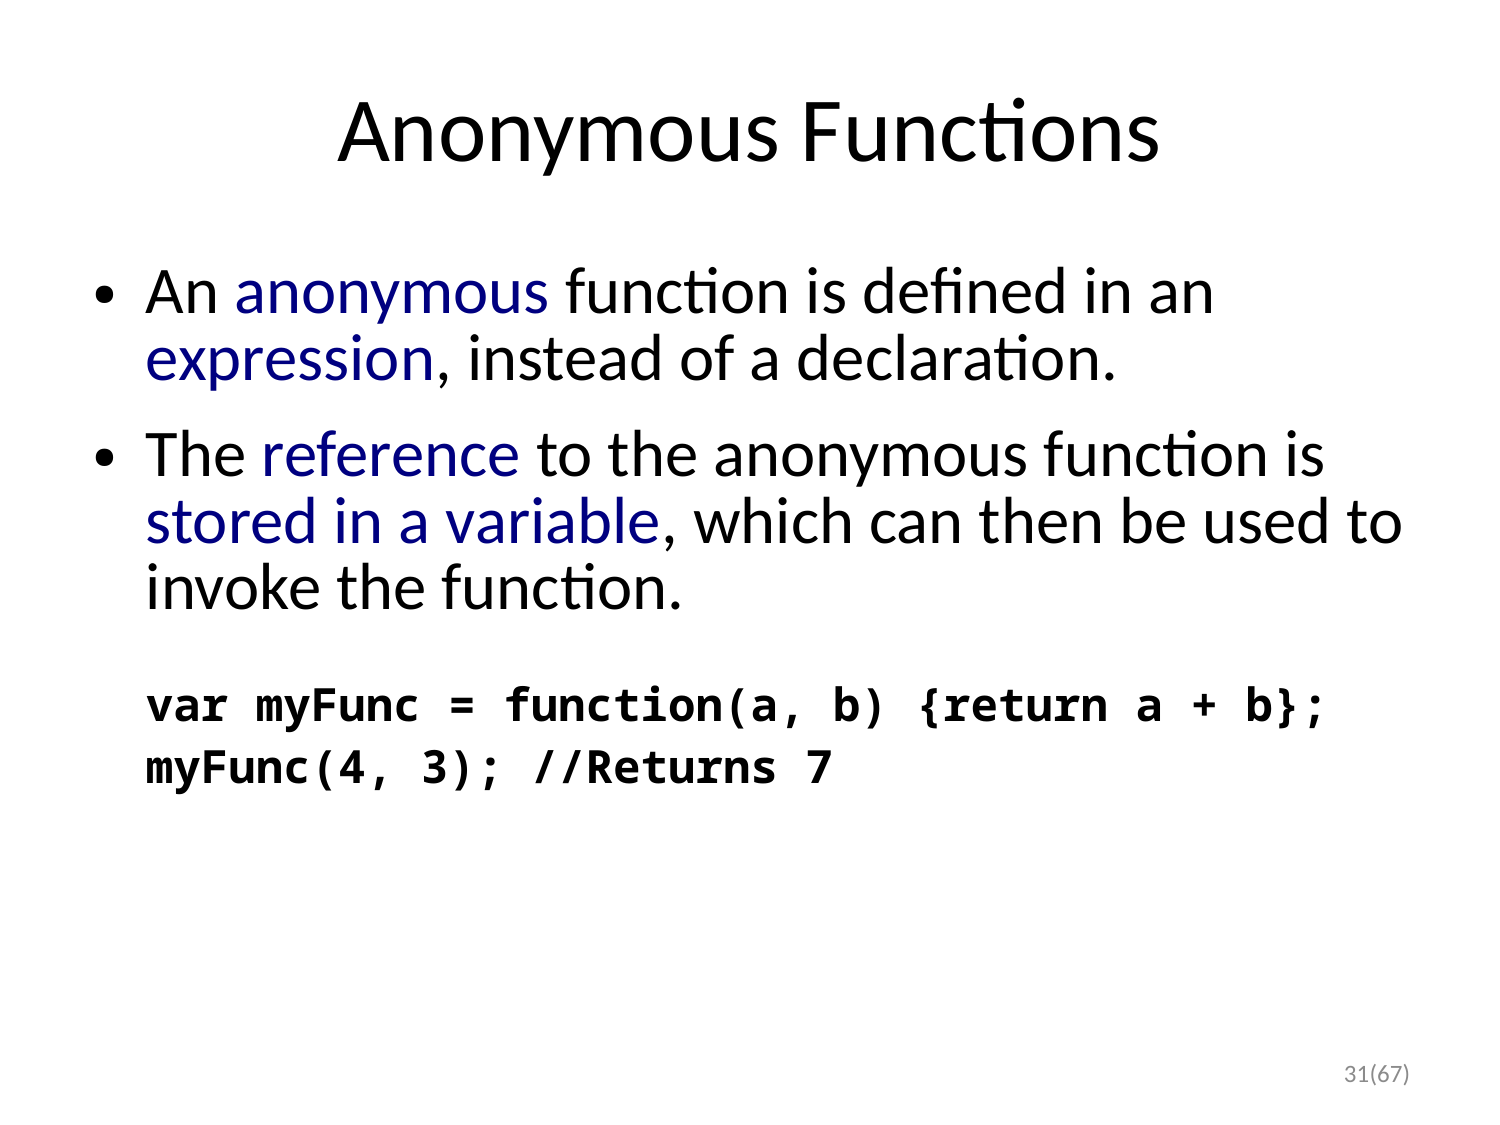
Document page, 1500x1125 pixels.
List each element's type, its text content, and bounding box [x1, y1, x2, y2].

list An anonymous function is defined in an expression, instead of a declaration. The reference to the anonymous function is stored in a variable, which can then be used to invoke the function. var myFunc = function(a, b) {return a + b}; myFunc(4, 3); //Returns 7 [75, 263, 1471, 916]
title Anonymous Functions [75, 45, 1425, 233]
